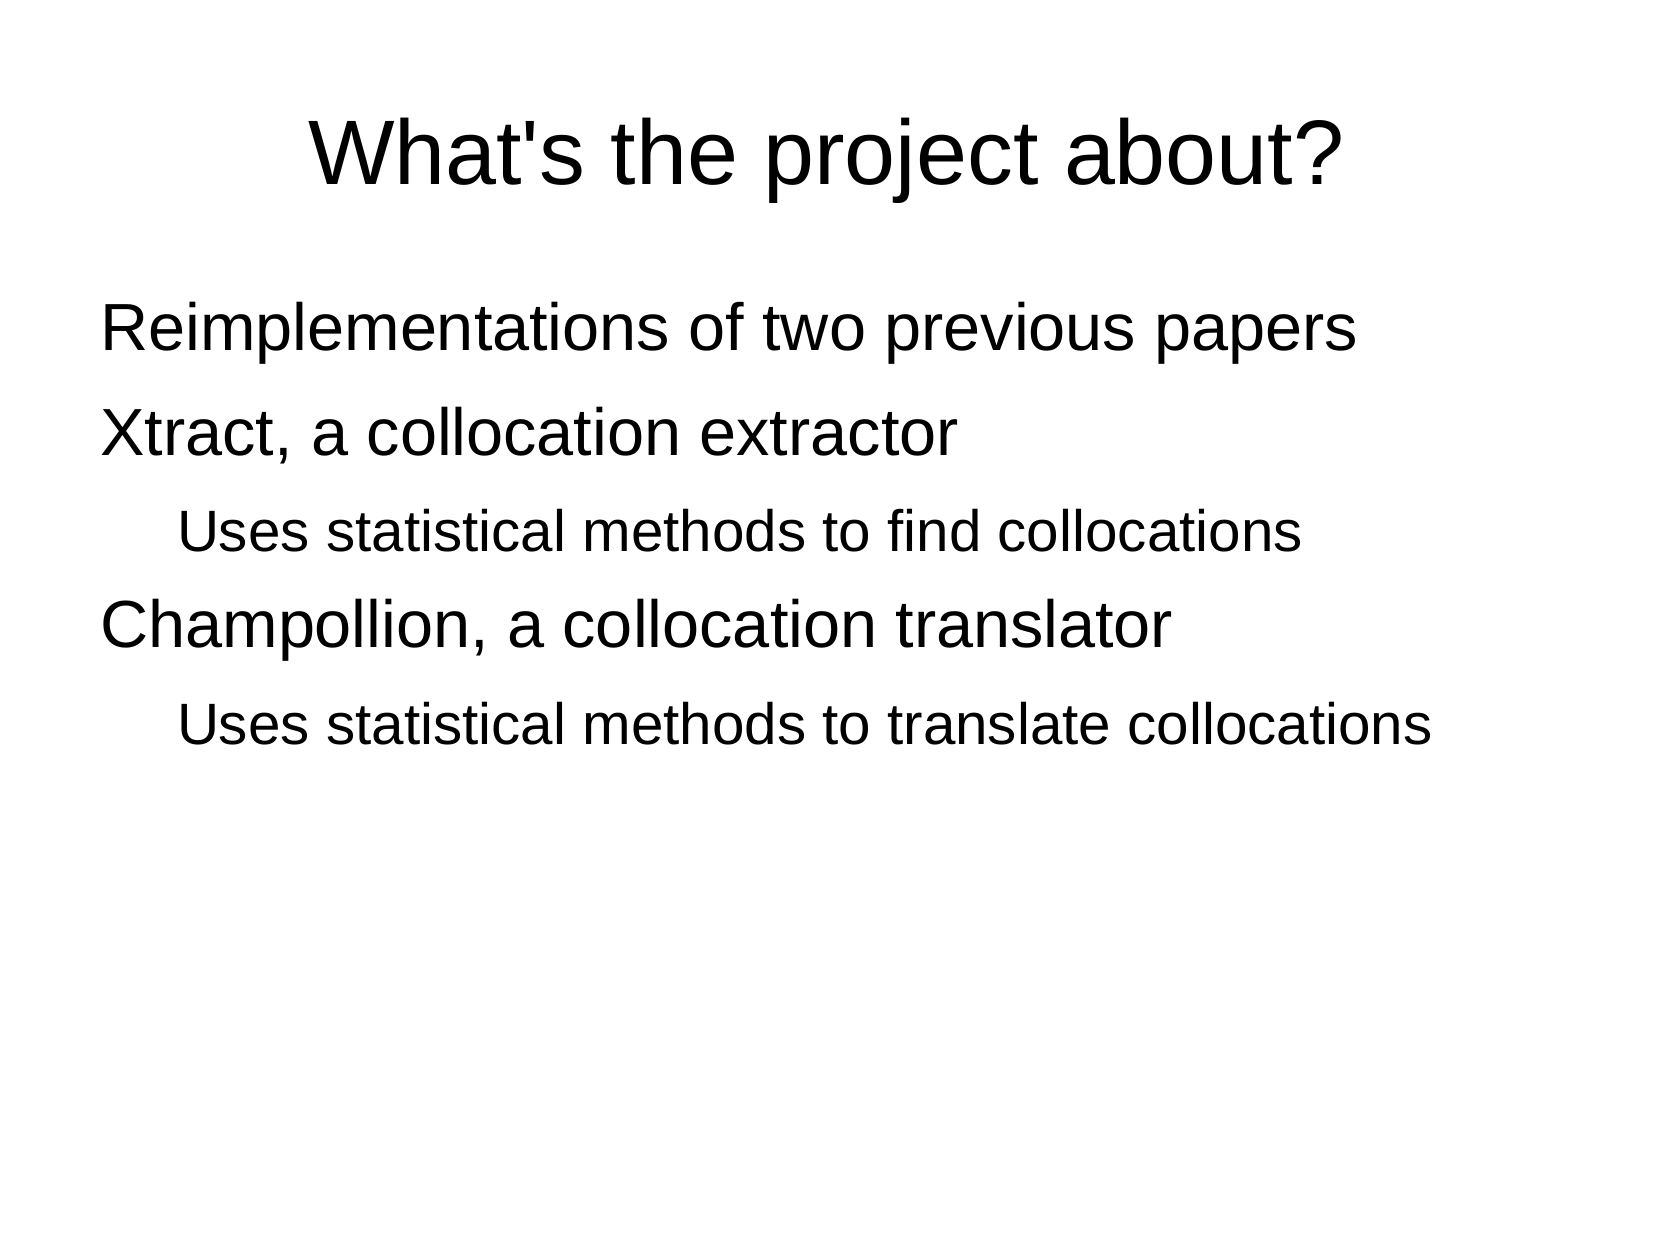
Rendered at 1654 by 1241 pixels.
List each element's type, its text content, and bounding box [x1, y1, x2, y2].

title What's the project about? [82, 49, 1571, 257]
list Reimplementations of two previous papers Xtract, a collocation extractor Uses statistical methods to find collocations Champollion, a collocation translator Uses statistical methods to translate collocations [82, 290, 1571, 1109]
